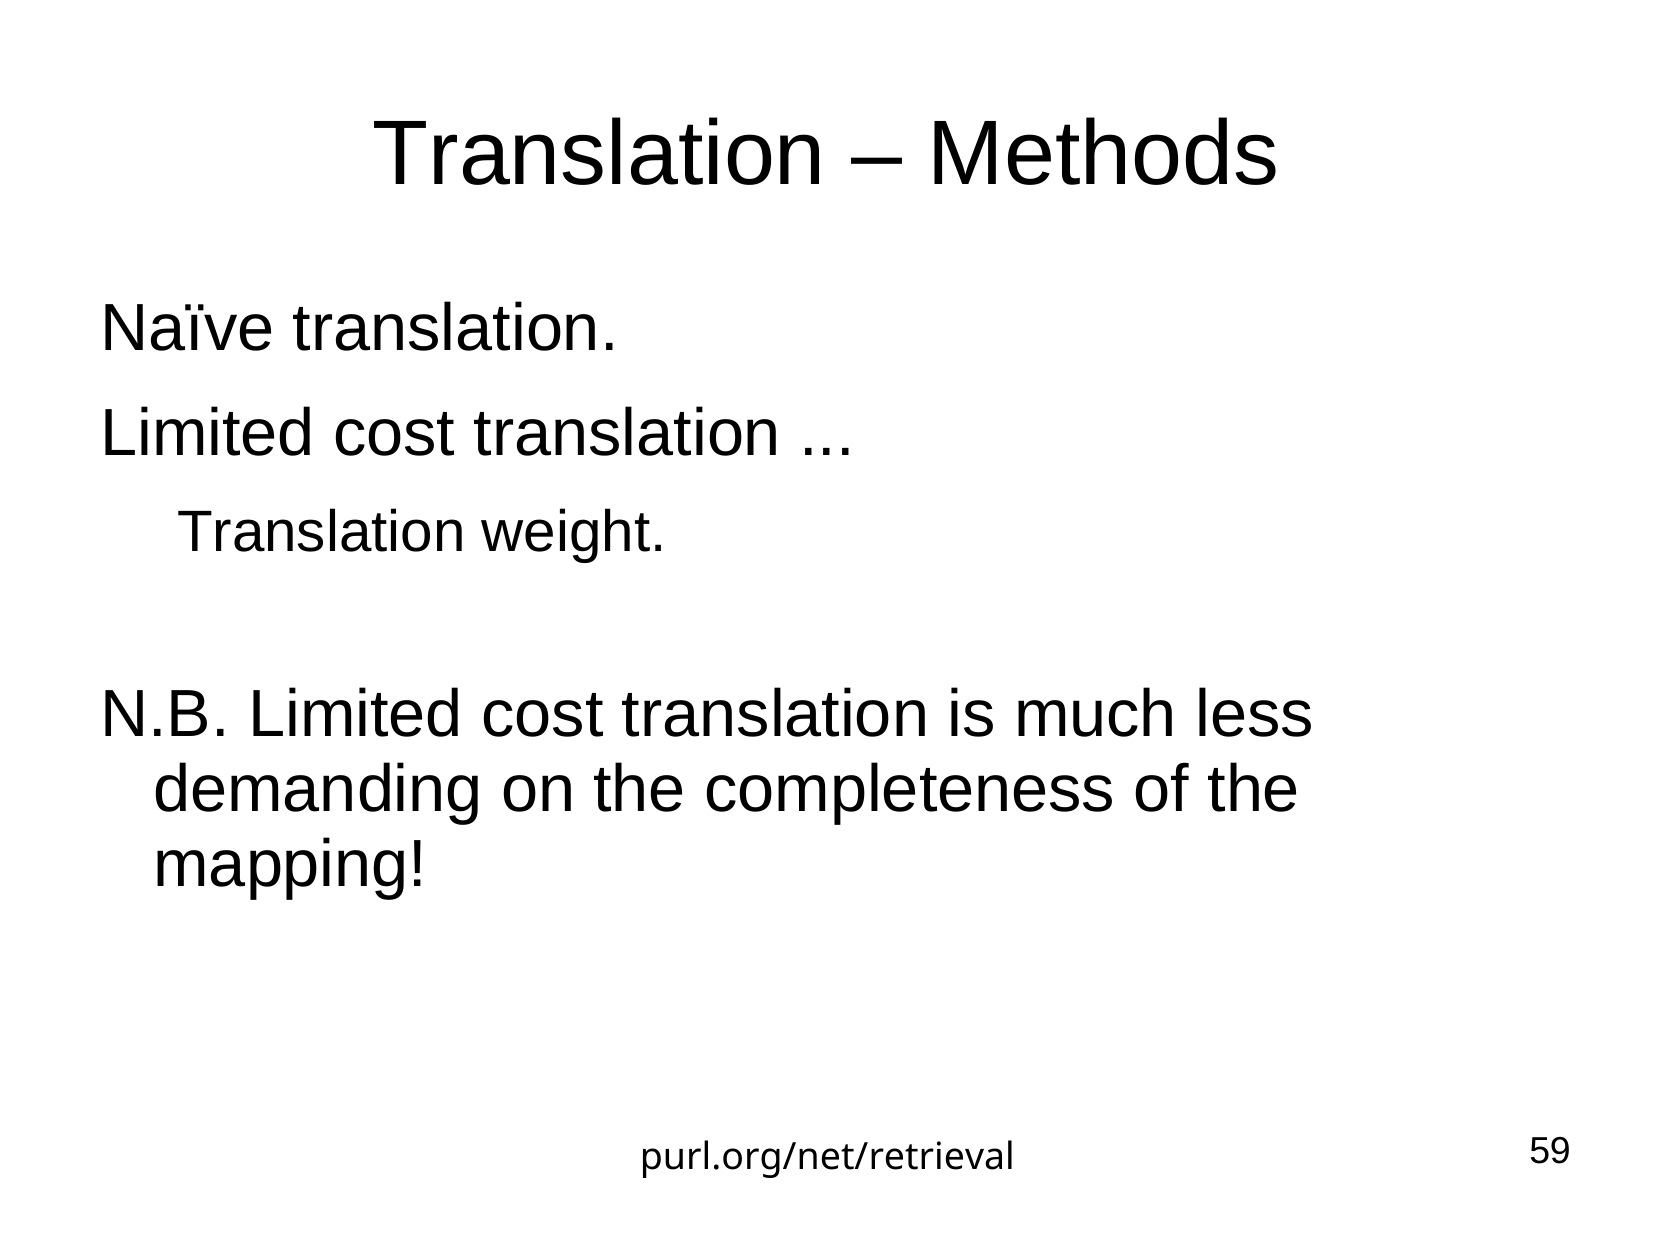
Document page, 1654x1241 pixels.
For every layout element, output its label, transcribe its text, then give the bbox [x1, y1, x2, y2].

title Translation – Methods [82, 49, 1571, 257]
list Naïve translation. Limited cost translation ... Translation weight. N.B. Limited cost translation is much less demanding on the completeness of the mapping! [82, 290, 1571, 1109]
